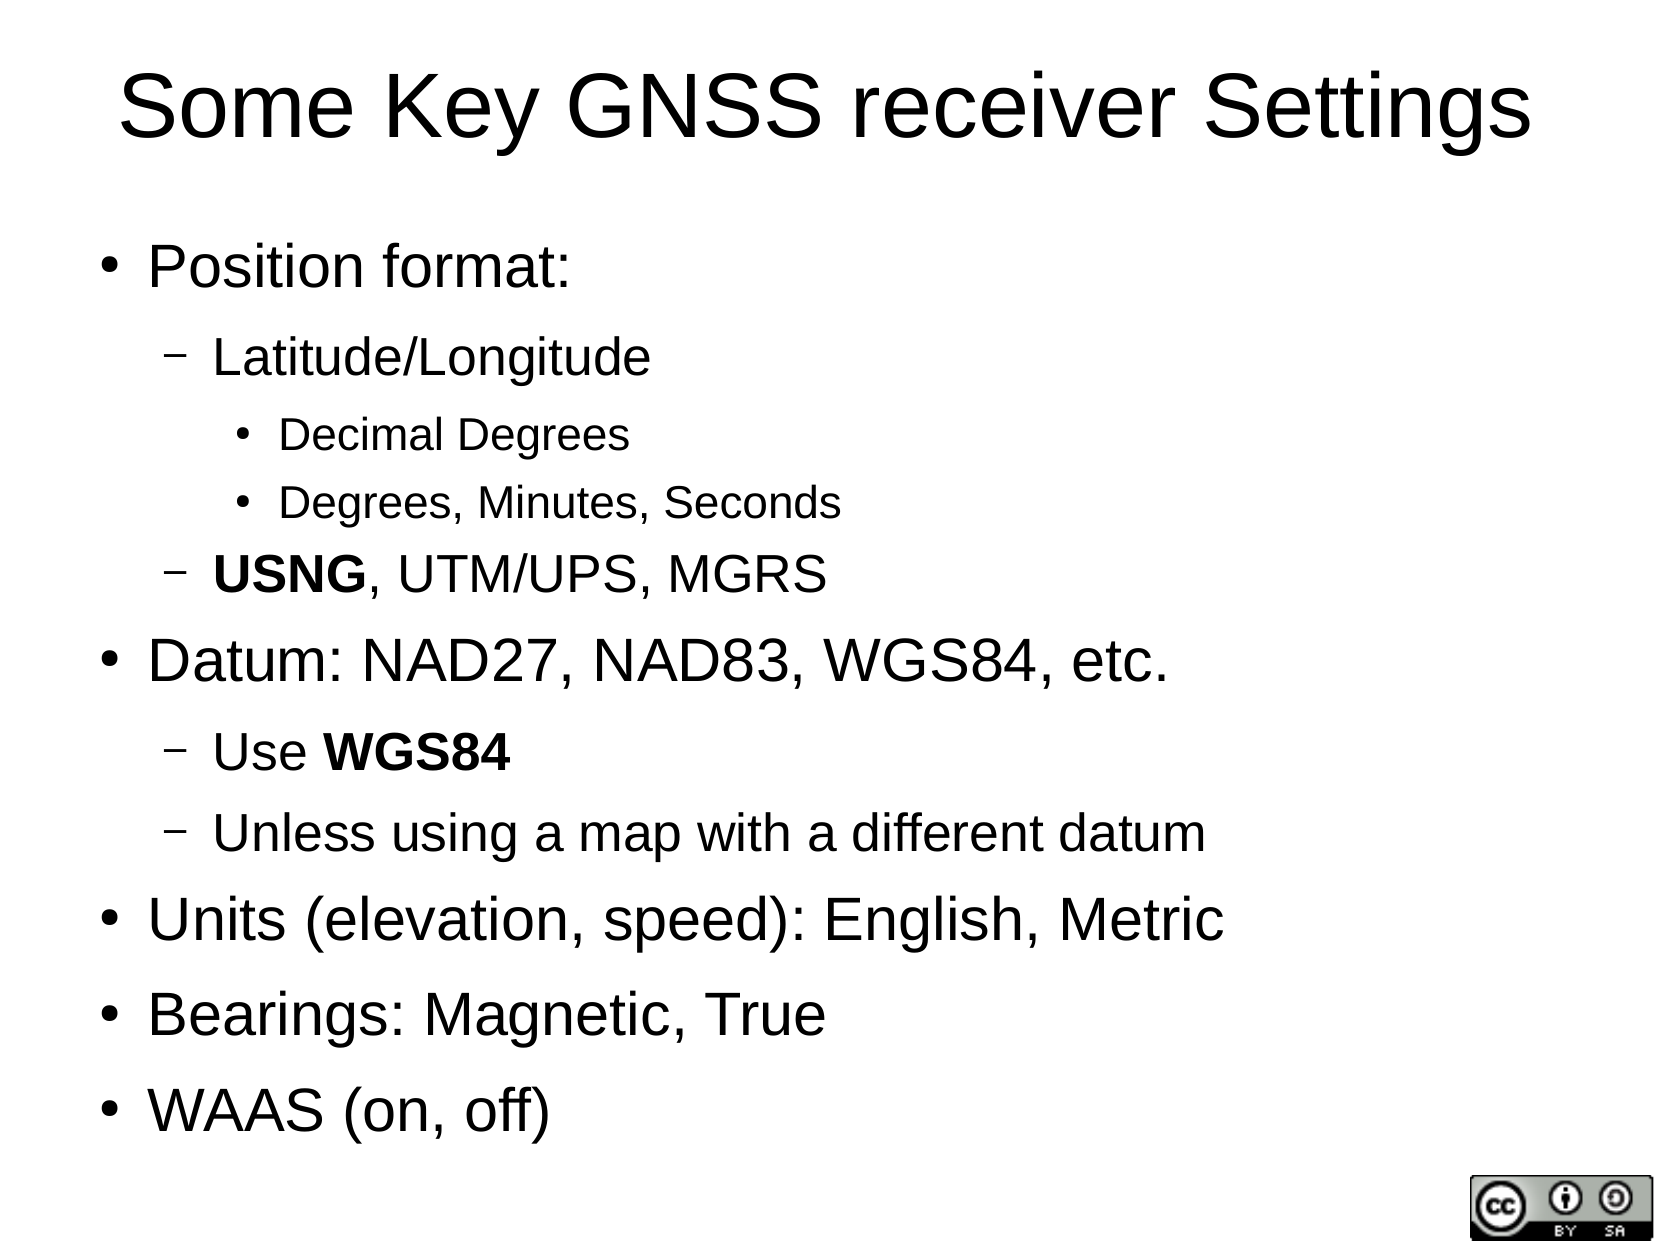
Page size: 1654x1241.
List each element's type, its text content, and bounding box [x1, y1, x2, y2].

list Position format: Latitude/Longitude Decimal Degrees Degrees, Minutes, Seconds USNG, UTM/UPS, MGRS Datum: NAD27, NAD83, WGS84, etc. Use WGS84 Unless using a map with a different datum Units (elevation, speed): English, Metric Bearings: Magnetic, True WAAS (on, off) [82, 231, 1571, 1153]
title Some Key GNSS receiver Settings [82, 2, 1571, 210]
picture [1470, 1175, 1654, 1241]
